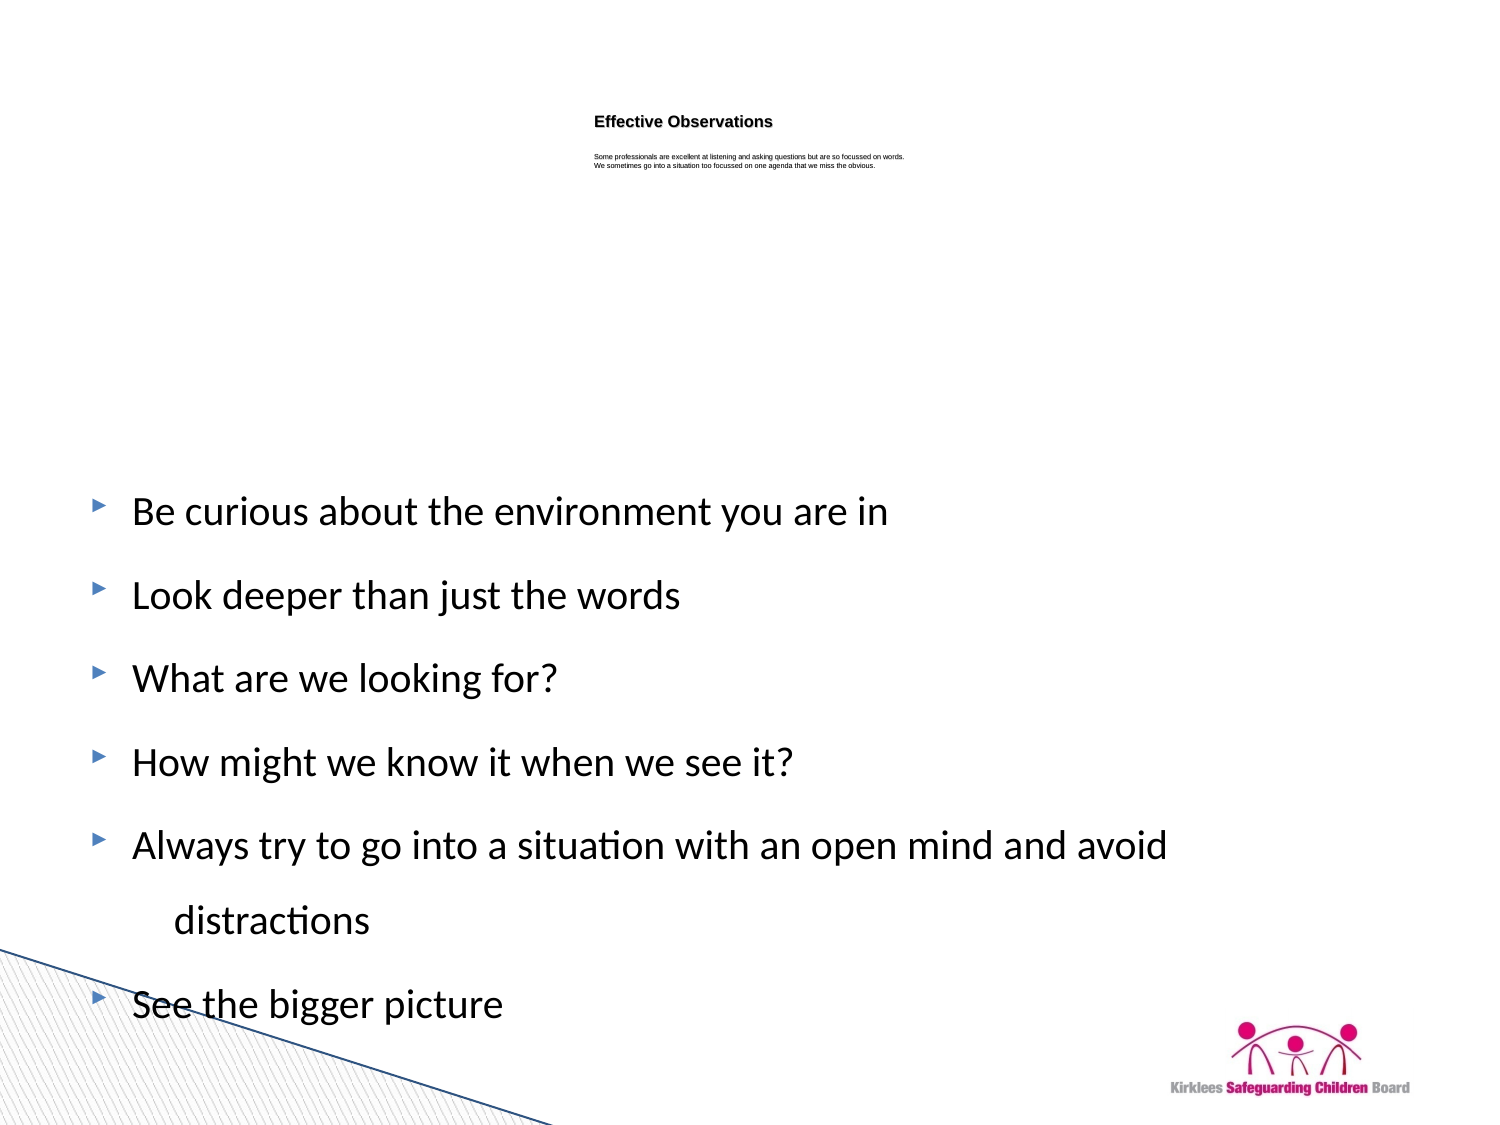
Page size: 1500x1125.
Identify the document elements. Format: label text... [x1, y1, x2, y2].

list Be curious about the environment you are in Look deeper than just the words What are we looking for? How might we know it when we see it? Always try to go into a situation with an open mind and avoid distractions See the bigger picture [38, 451, 1389, 1125]
title Effective Observations Some professionals are excellent at listening and asking questions but are so focussed on words. We sometimes go into a situation too focussed on one agenda that we miss the obvious. [75, 45, 1426, 188]
